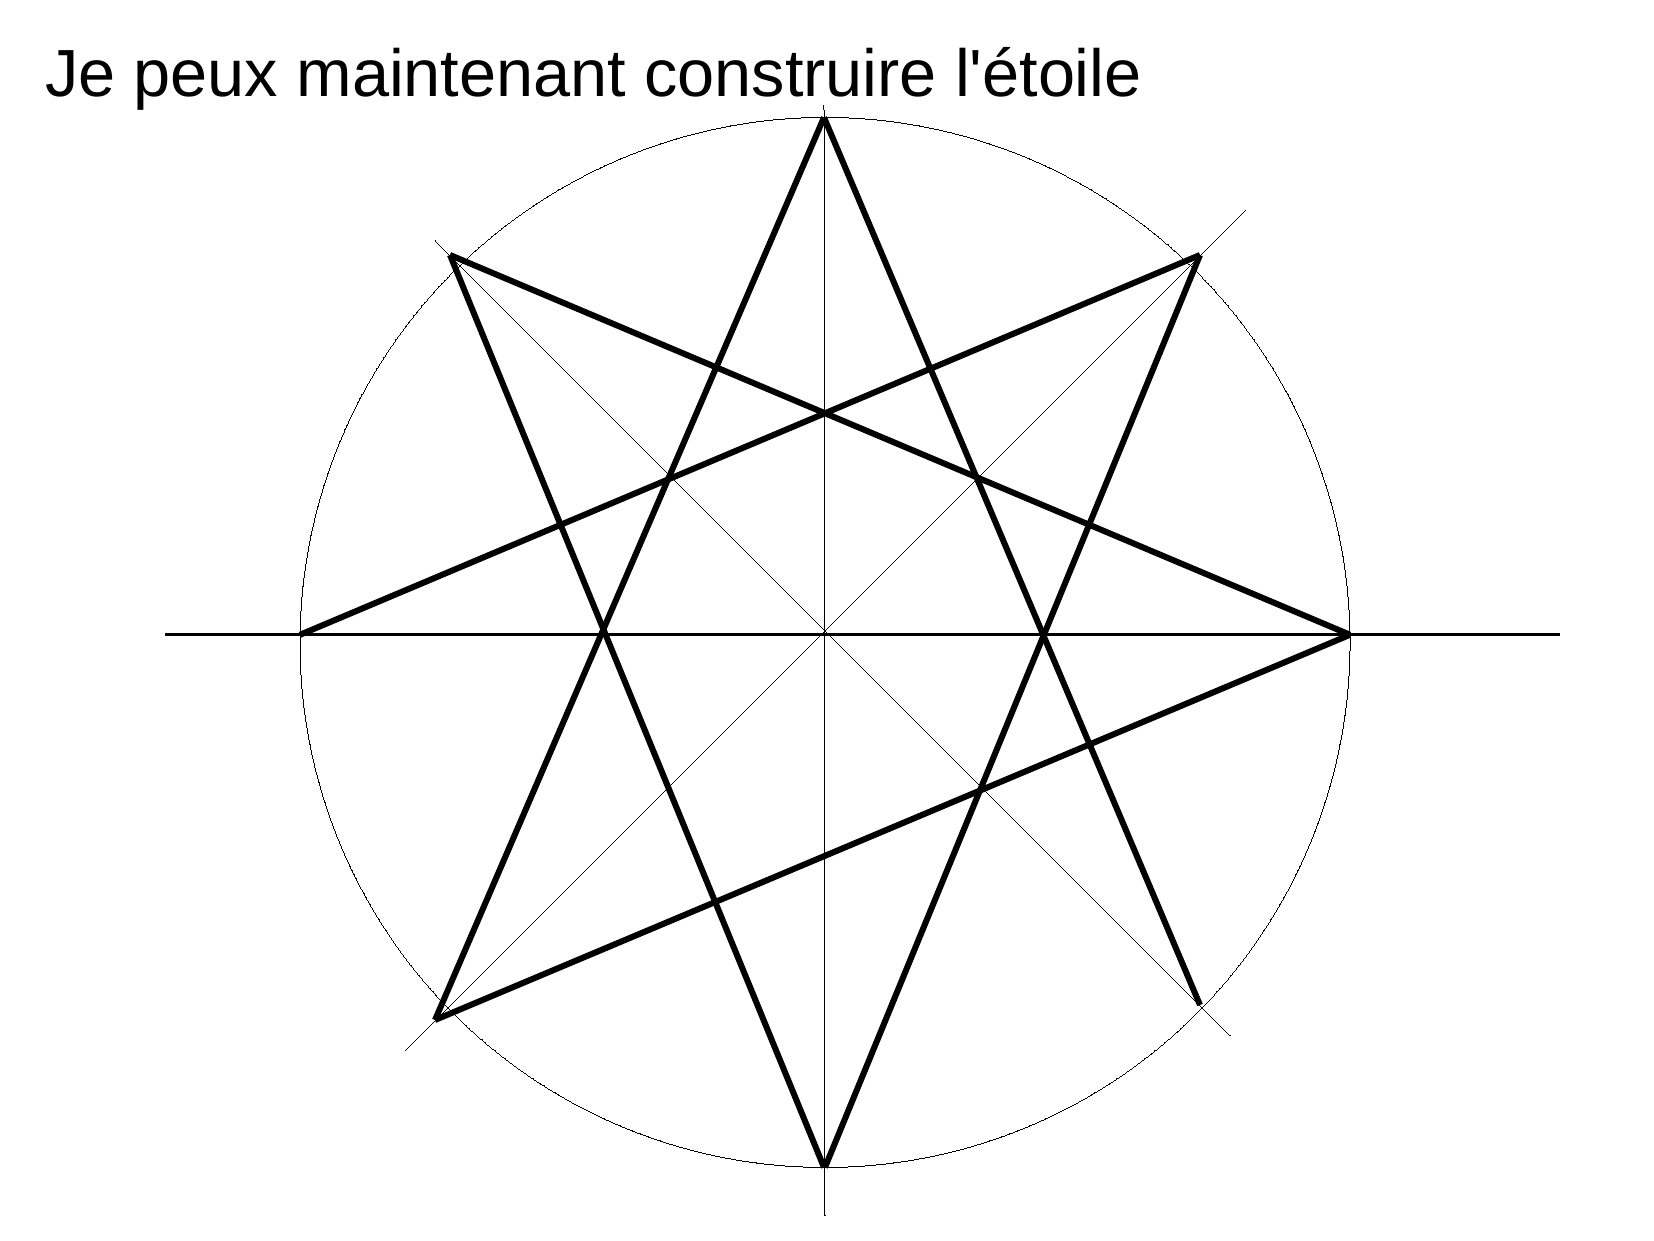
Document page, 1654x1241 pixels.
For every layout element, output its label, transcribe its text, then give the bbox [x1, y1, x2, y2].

title Je peux maintenant construire l'étoile [45, 15, 1261, 133]
